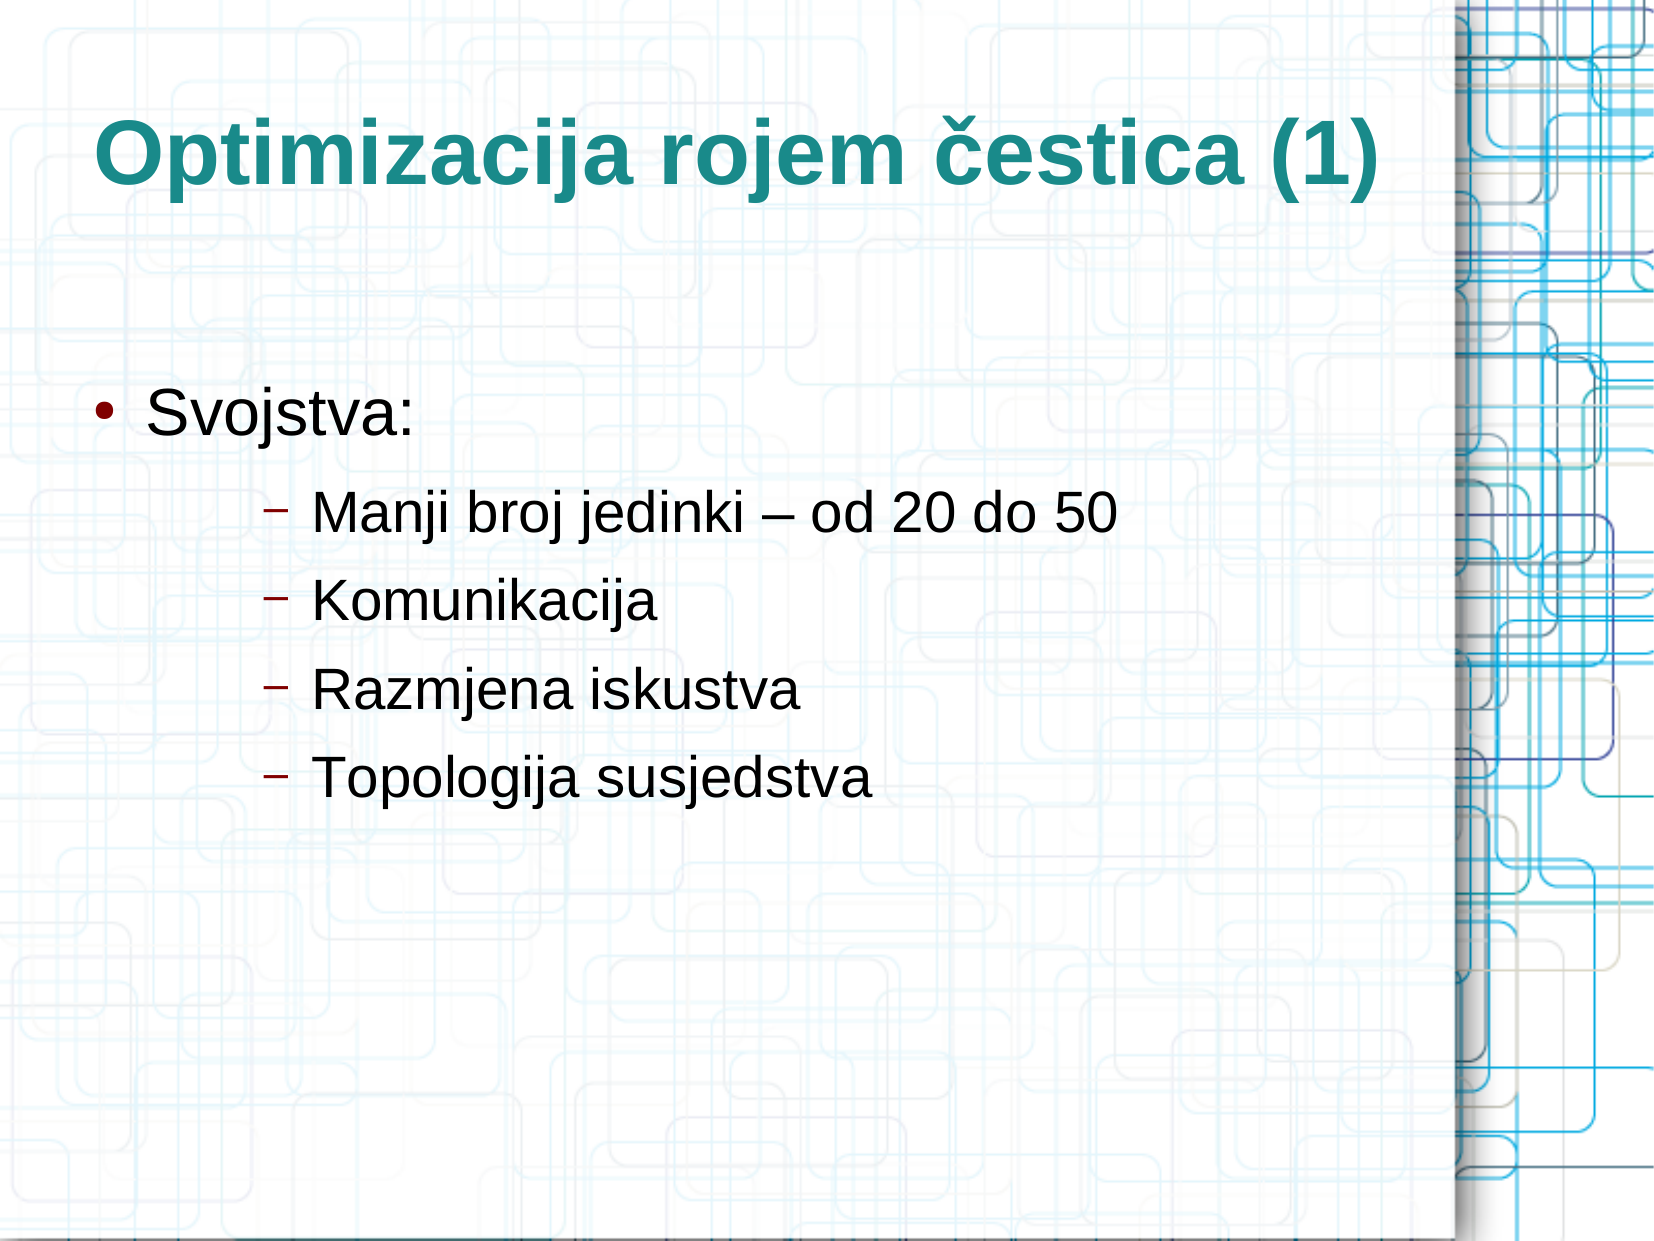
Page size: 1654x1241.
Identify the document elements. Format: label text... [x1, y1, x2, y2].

picture [0, 0, 1654, 1241]
title Optimizacija rojem čestica (1) [59, 49, 1418, 257]
list Svojstva: Manji broj jedinki – od 20 do 50 Komunikacija Razmjena iskustva Topologija susjedstva [75, 375, 1410, 1051]
